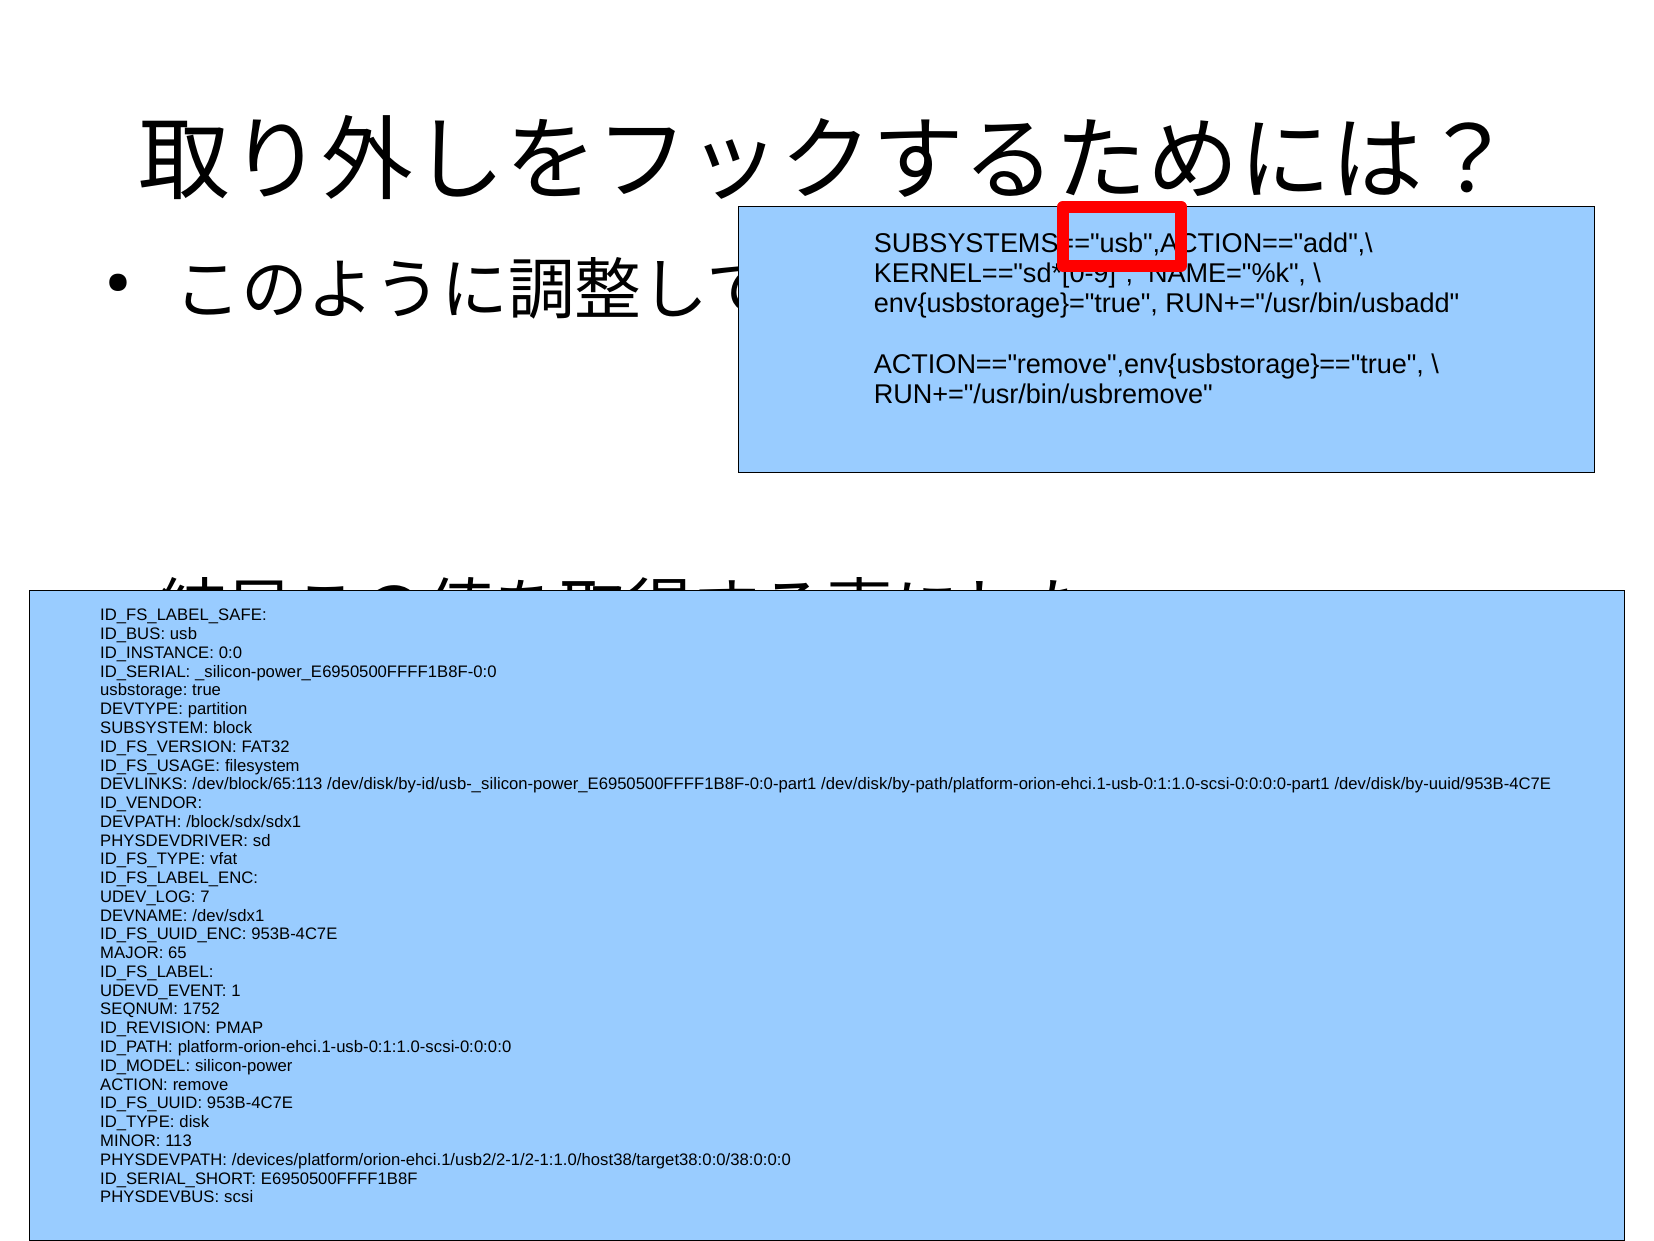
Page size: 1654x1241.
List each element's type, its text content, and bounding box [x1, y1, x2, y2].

text_box SUBSYSTEMS=="usb",ACTION=="add",\ KERNEL=="sd*[0-9]", NAME="%k", \ env{usbstorage}="true", RUN+="/usr/bin/usbadd" ACTION=="remove",env{usbstorage}=="true", \ RUN+="/usr/bin/usbremove" [1069, 213, 1175, 260]
text_box [868, 752, 1654, 1020]
list このように調整して 結局この値を取得する事にした [88, 236, 1418, 590]
title 取り外しをフックするためには？ [82, 56, 1571, 250]
text_box SUBSYSTEMS=="usb",ACTION=="add",\ KERNEL=="sd*[0-9]", NAME="%k", \ env{usbstorage}="true", RUN+="/usr/bin/usbadd" ACTION=="remove",env{usbstorage}=="true", \ RUN+="/usr/bin/usbremove" [738, 206, 1595, 473]
text_box ID_FS_LABEL_SAFE: ID_BUS: usb ID_INSTANCE: 0:0 ID_SERIAL: _silicon-power_E6950500FFFF1B8F-0:0 usbstorage: true DEVTYPE: partition SUBSYSTEM: block ID_FS_VERSION: FAT32 ID_FS_USAGE: filesystem DEVLINKS: /dev/block/65:113 /dev/disk/by-id/usb-_silicon-power_E6950500FFFF1B8F-0:0-part1 /dev/disk/by-path/platform-orion-ehci.1-usb-0:1:1.0-scsi-0:0:0:0-part1 /dev/disk/by-uuid/953B-4C7E ID_VENDOR: DEVPATH: /block/sdx/sdx1 PHYSDEVDRIVER: sd ID_FS_TYPE: vfat ID_FS_LABEL_ENC: UDEV_LOG: 7 DEVNAME: /dev/sdx1 ID_FS_UUID_ENC: 953B-4C7E MAJOR: 65 ID_FS_LABEL: UDEVD_EVENT: 1 SEQNUM: 1752 ID_REVISION: PMAP ID_PATH: platform-orion-ehci.1-usb-0:1:1.0-scsi-0:0:0:0 ID_MODEL: silicon-power ACTION: remove ID_FS_UUID: 953B-4C7E ID_TYPE: disk MINOR: 113 PHYSDEVPATH: /devices/platform/orion-ehci.1/usb2/2-1/2-1:1.0/host38/target38:0:0/38:0:0:0 ID_SERIAL_SHORT: E6950500FFFF1B8F PHYSDEVBUS: scsi [29, 590, 1625, 1241]
